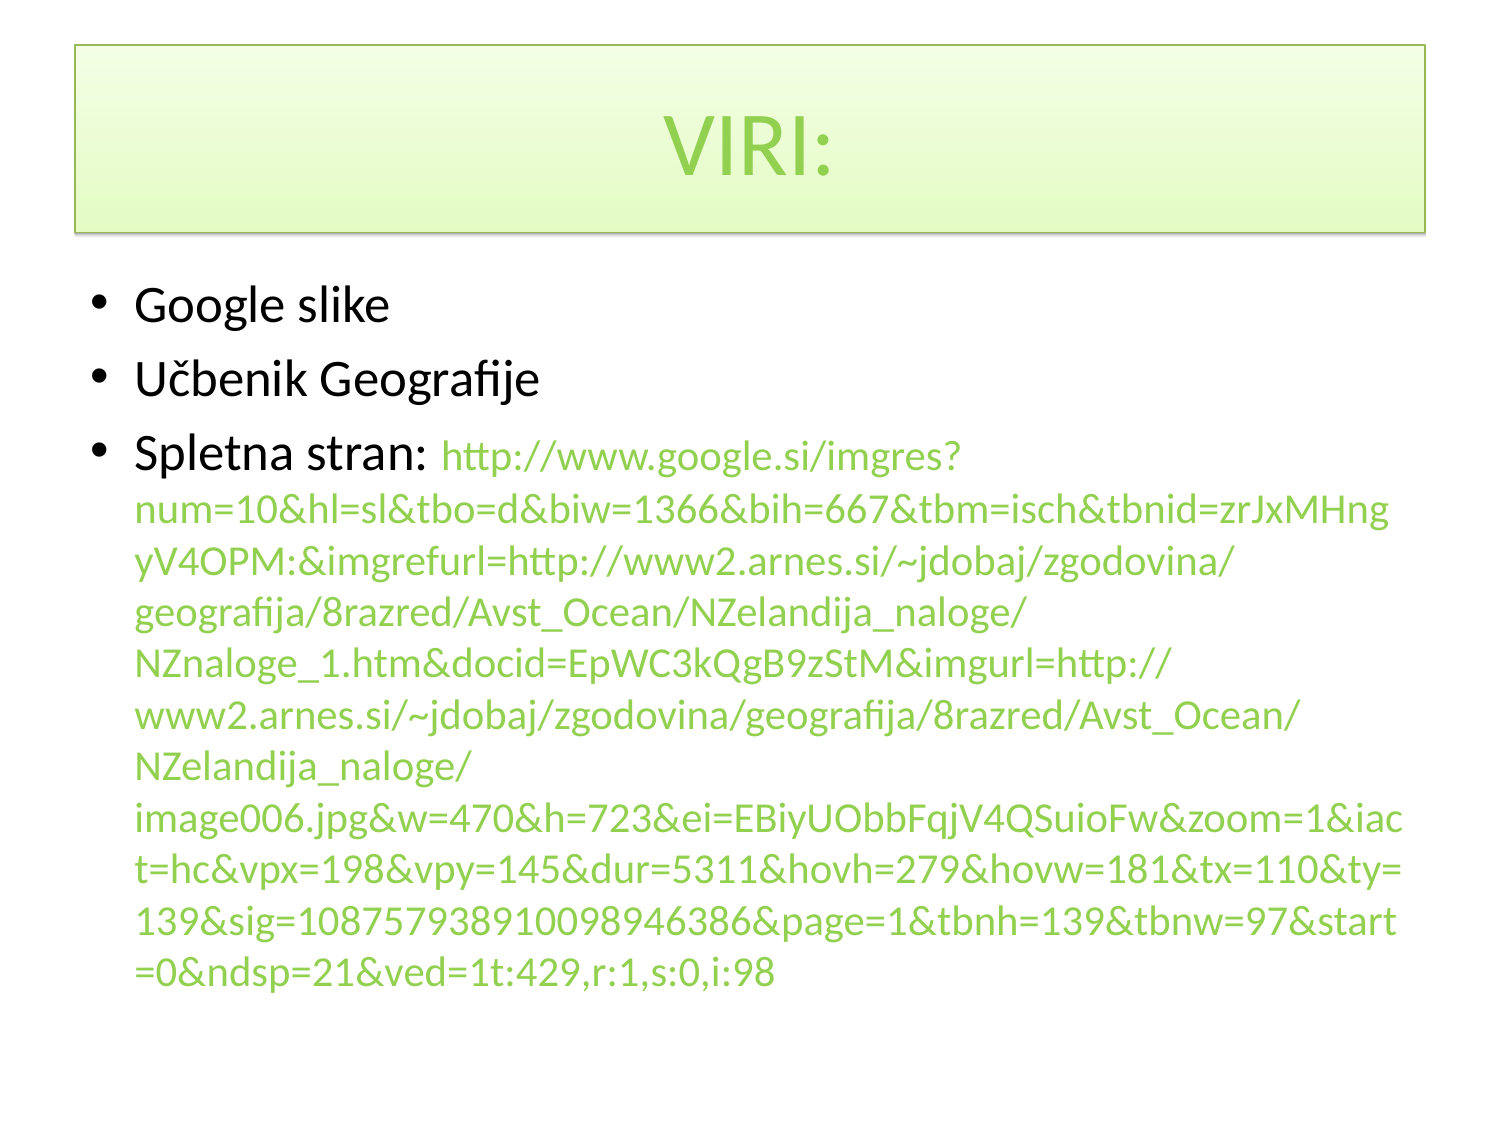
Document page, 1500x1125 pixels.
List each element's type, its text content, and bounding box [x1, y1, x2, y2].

title VIRI: [75, 45, 1425, 233]
list Google slike Učbenik Geografije Spletna stran: http://www.google.si/imgres?num=10&hl=sl&tbo=d&biw=1366&bih=667&tbm=isch&tbnid=zrJxMHngyV4OPM:&imgrefurl=http://www2.arnes.si/~jdobaj/zgodovina/geografija/8razred/Avst_Ocean/NZelandija_naloge/NZnaloge_1.htm&docid=EpWC3kQgB9zStM&imgurl=http://www2.arnes.si/~jdobaj/zgodovina/geografija/8razred/Avst_Ocean/NZelandija_naloge/image006.jpg&w=470&h=723&ei=EBiyUObbFqjV4QSuioFw&zoom=1&iact=hc&vpx=198&vpy=145&dur=5311&hovh=279&hovw=181&tx=110&ty=139&sig=108757938910098946386&page=1&tbnh=139&tbnw=97&start=0&ndsp=21&ved=1t:429,r:1,s:0,i:98 [75, 262, 1425, 1005]
